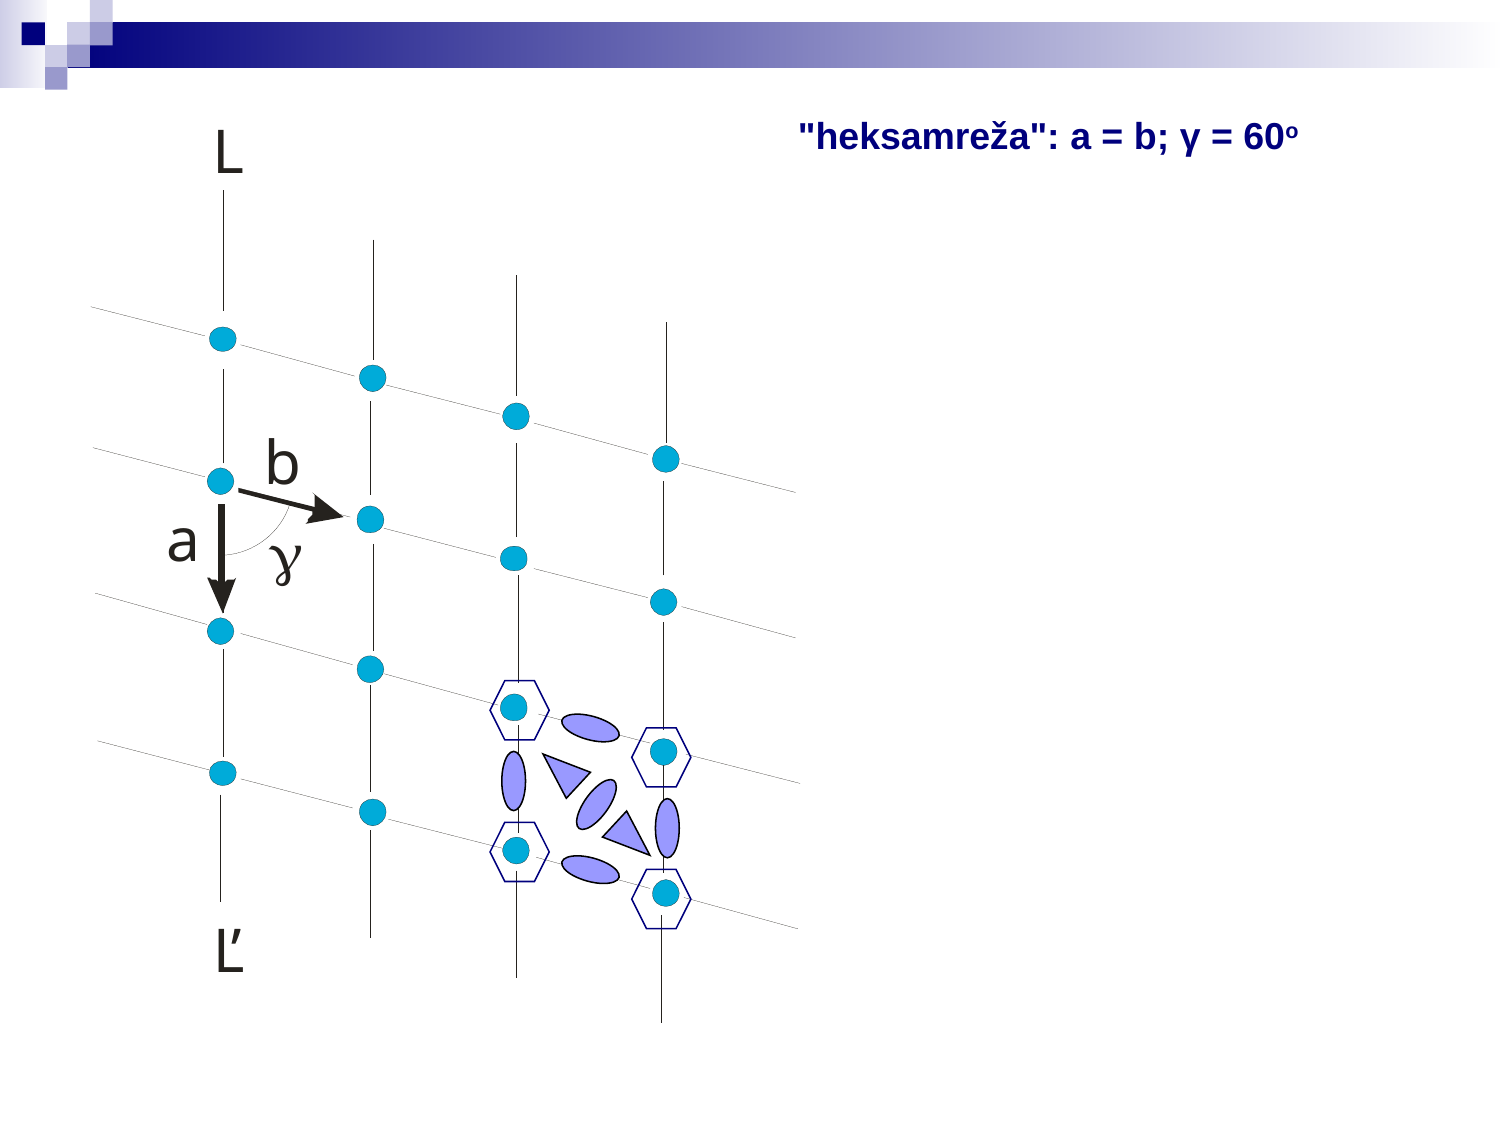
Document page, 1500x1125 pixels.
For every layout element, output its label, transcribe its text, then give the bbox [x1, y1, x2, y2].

text_box [602, 811, 650, 856]
text_box [655, 798, 680, 858]
text_box [561, 855, 620, 884]
text_box [561, 714, 620, 742]
text_box [543, 754, 591, 799]
text_box [576, 779, 617, 830]
text_box [501, 751, 526, 811]
chart [88, 125, 805, 1026]
text_box "heksamreža": a = b; γ = 60o [783, 104, 1314, 211]
